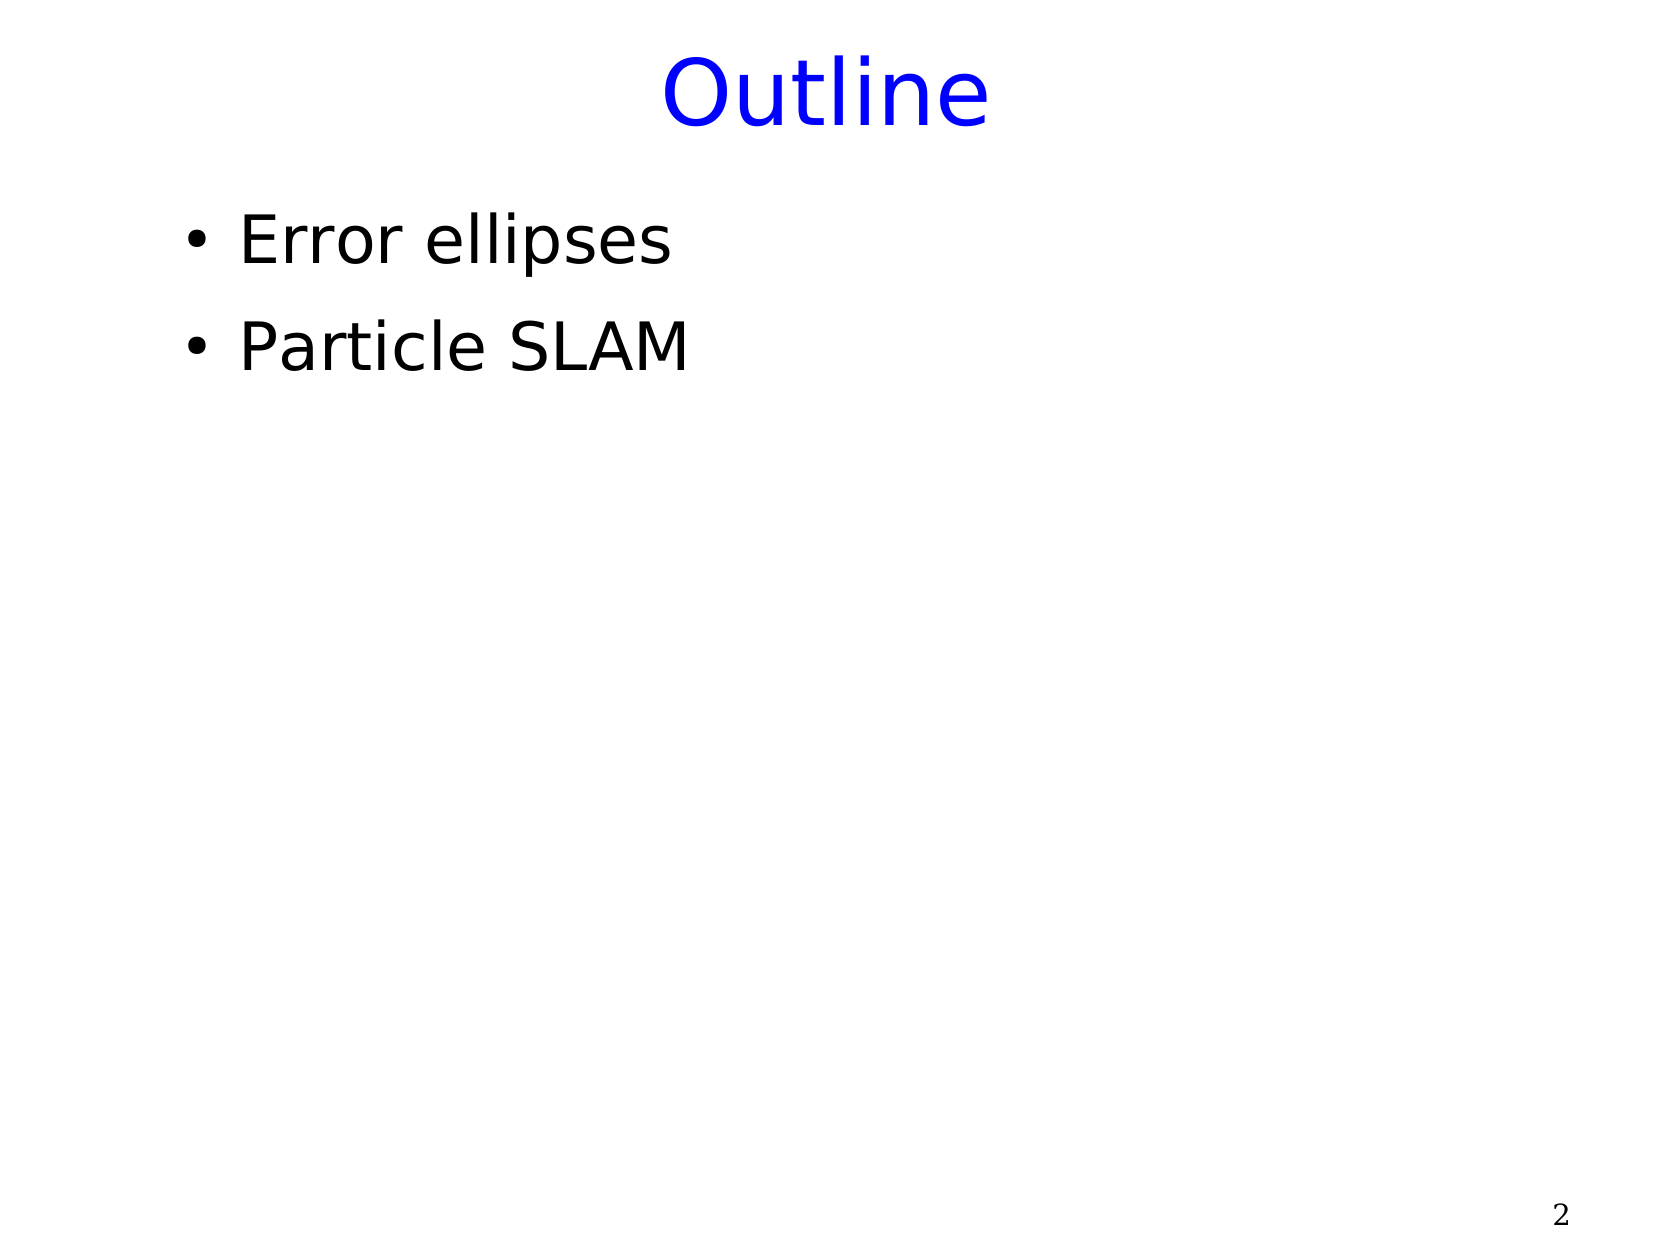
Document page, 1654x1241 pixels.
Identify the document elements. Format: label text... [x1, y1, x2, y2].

list Error ellipses Particle SLAM [149, 201, 1544, 1021]
title Outline [82, 0, 1571, 198]
